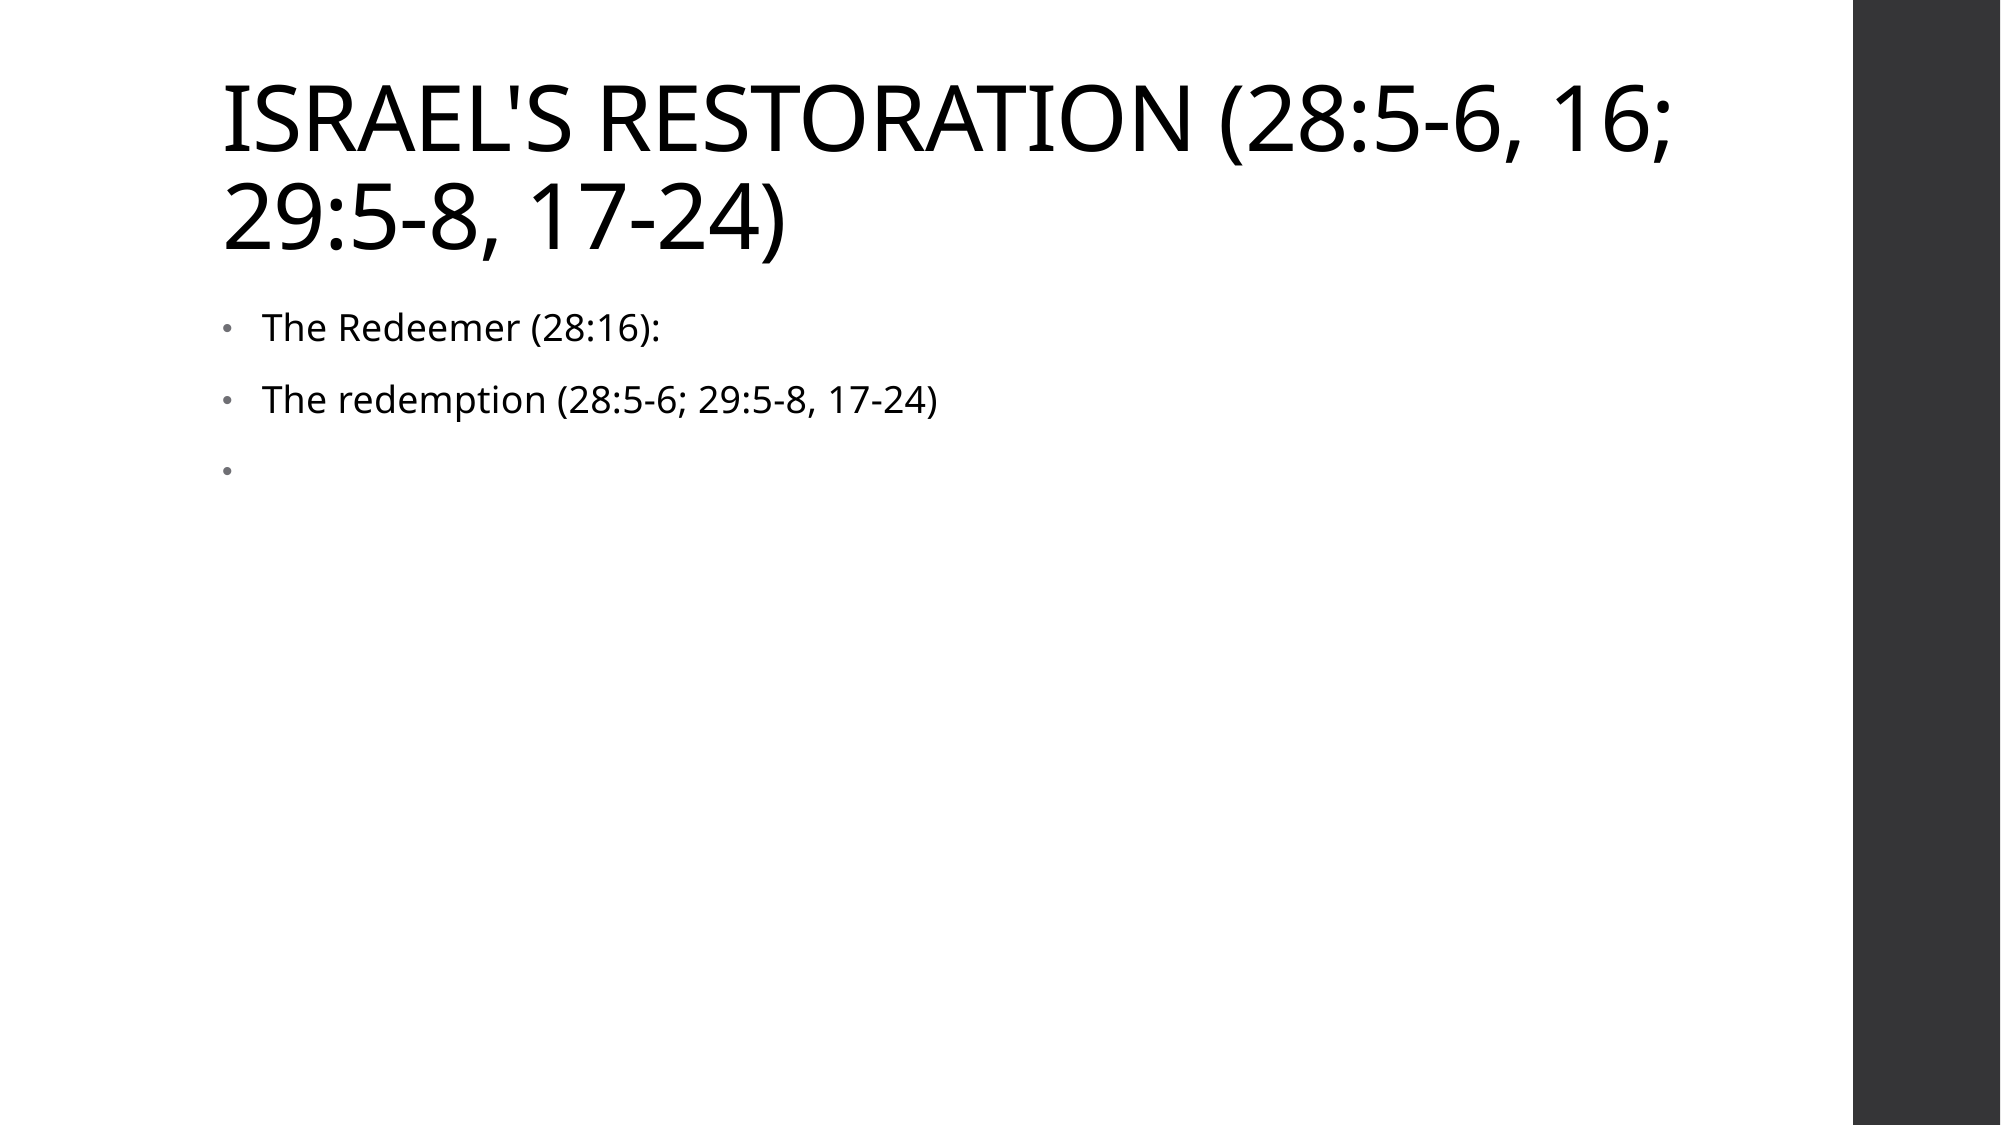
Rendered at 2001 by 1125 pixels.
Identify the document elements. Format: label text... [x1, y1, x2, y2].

list The Redeemer (28:16): The redemption (28:5-6; 29:5-8, 17-24) [206, 299, 1617, 1014]
title ISRAEL'S RESTORATION (28:5-6, 16; 29:5-8, 17-24) [206, 60, 1797, 278]
